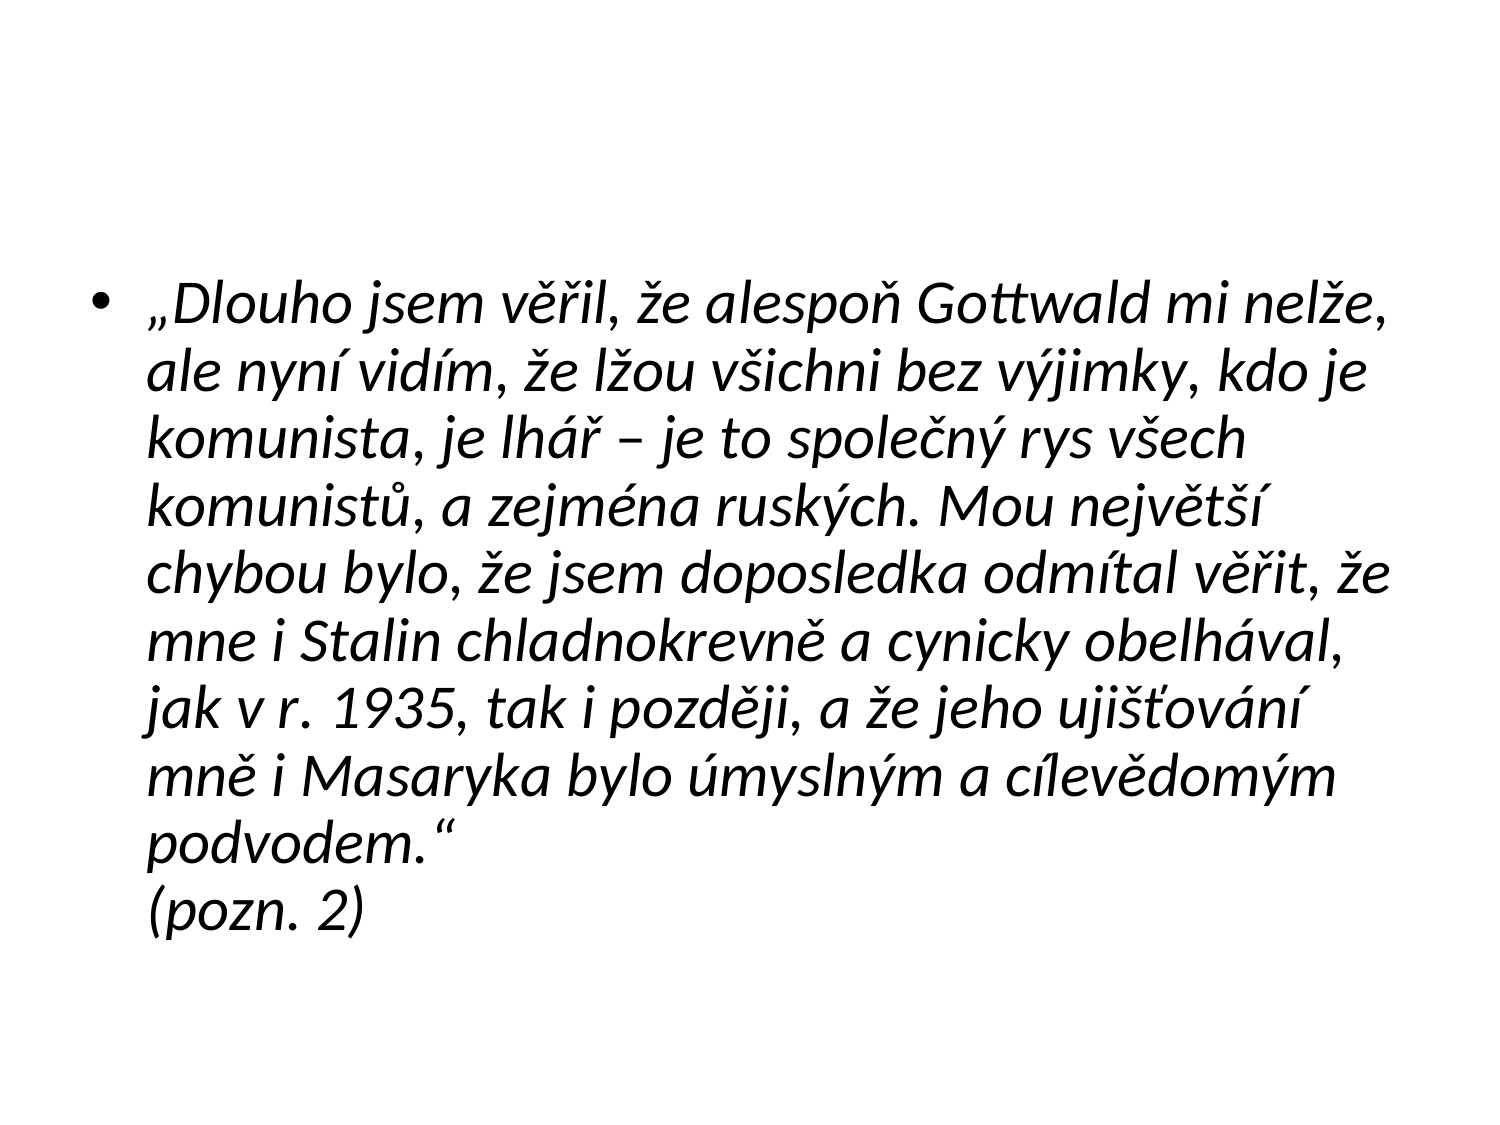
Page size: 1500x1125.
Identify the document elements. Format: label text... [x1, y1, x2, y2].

list „Dlouho jsem věřil, že alespoň Gottwald mi nelže, ale nyní vidím, že lžou všichni bez výjimky, kdo je komunista, je lhář – je to společný rys všech komunistů, a zejména ruských. Mou největší chybou bylo, že jsem doposledka odmítal věřit, že mne i Stalin chladnokrevně a cynicky obelhával, jak v r. 1935, tak i později, a že jeho ujišťování mně i Masaryka bylo úmyslným a cílevědomým podvodem.“ (pozn. 2) [75, 262, 1426, 1006]
